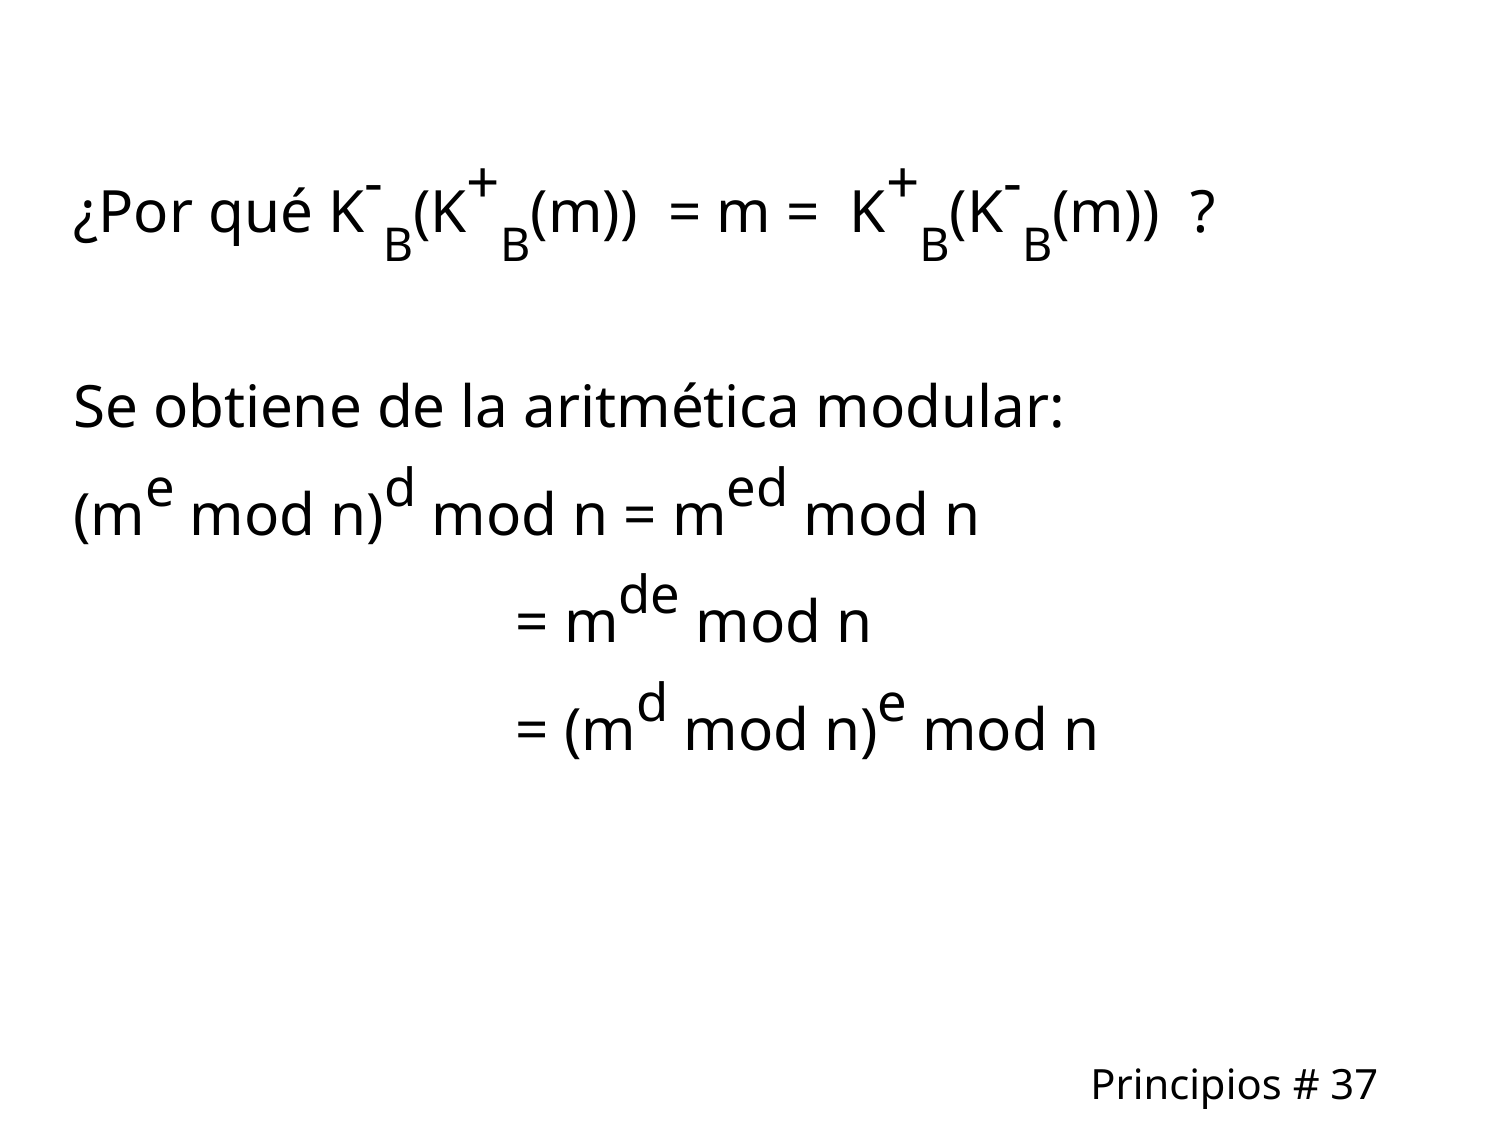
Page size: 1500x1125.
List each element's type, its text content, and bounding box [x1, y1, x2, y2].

list ¿Por qué K-B(K+B(m)) = m = K+B(K-B(m)) ? Se obtiene de la aritmética modular: (me mod n)d mod n = med mod n = mde mod n = (md mod n)e mod n [58, 137, 1465, 1006]
